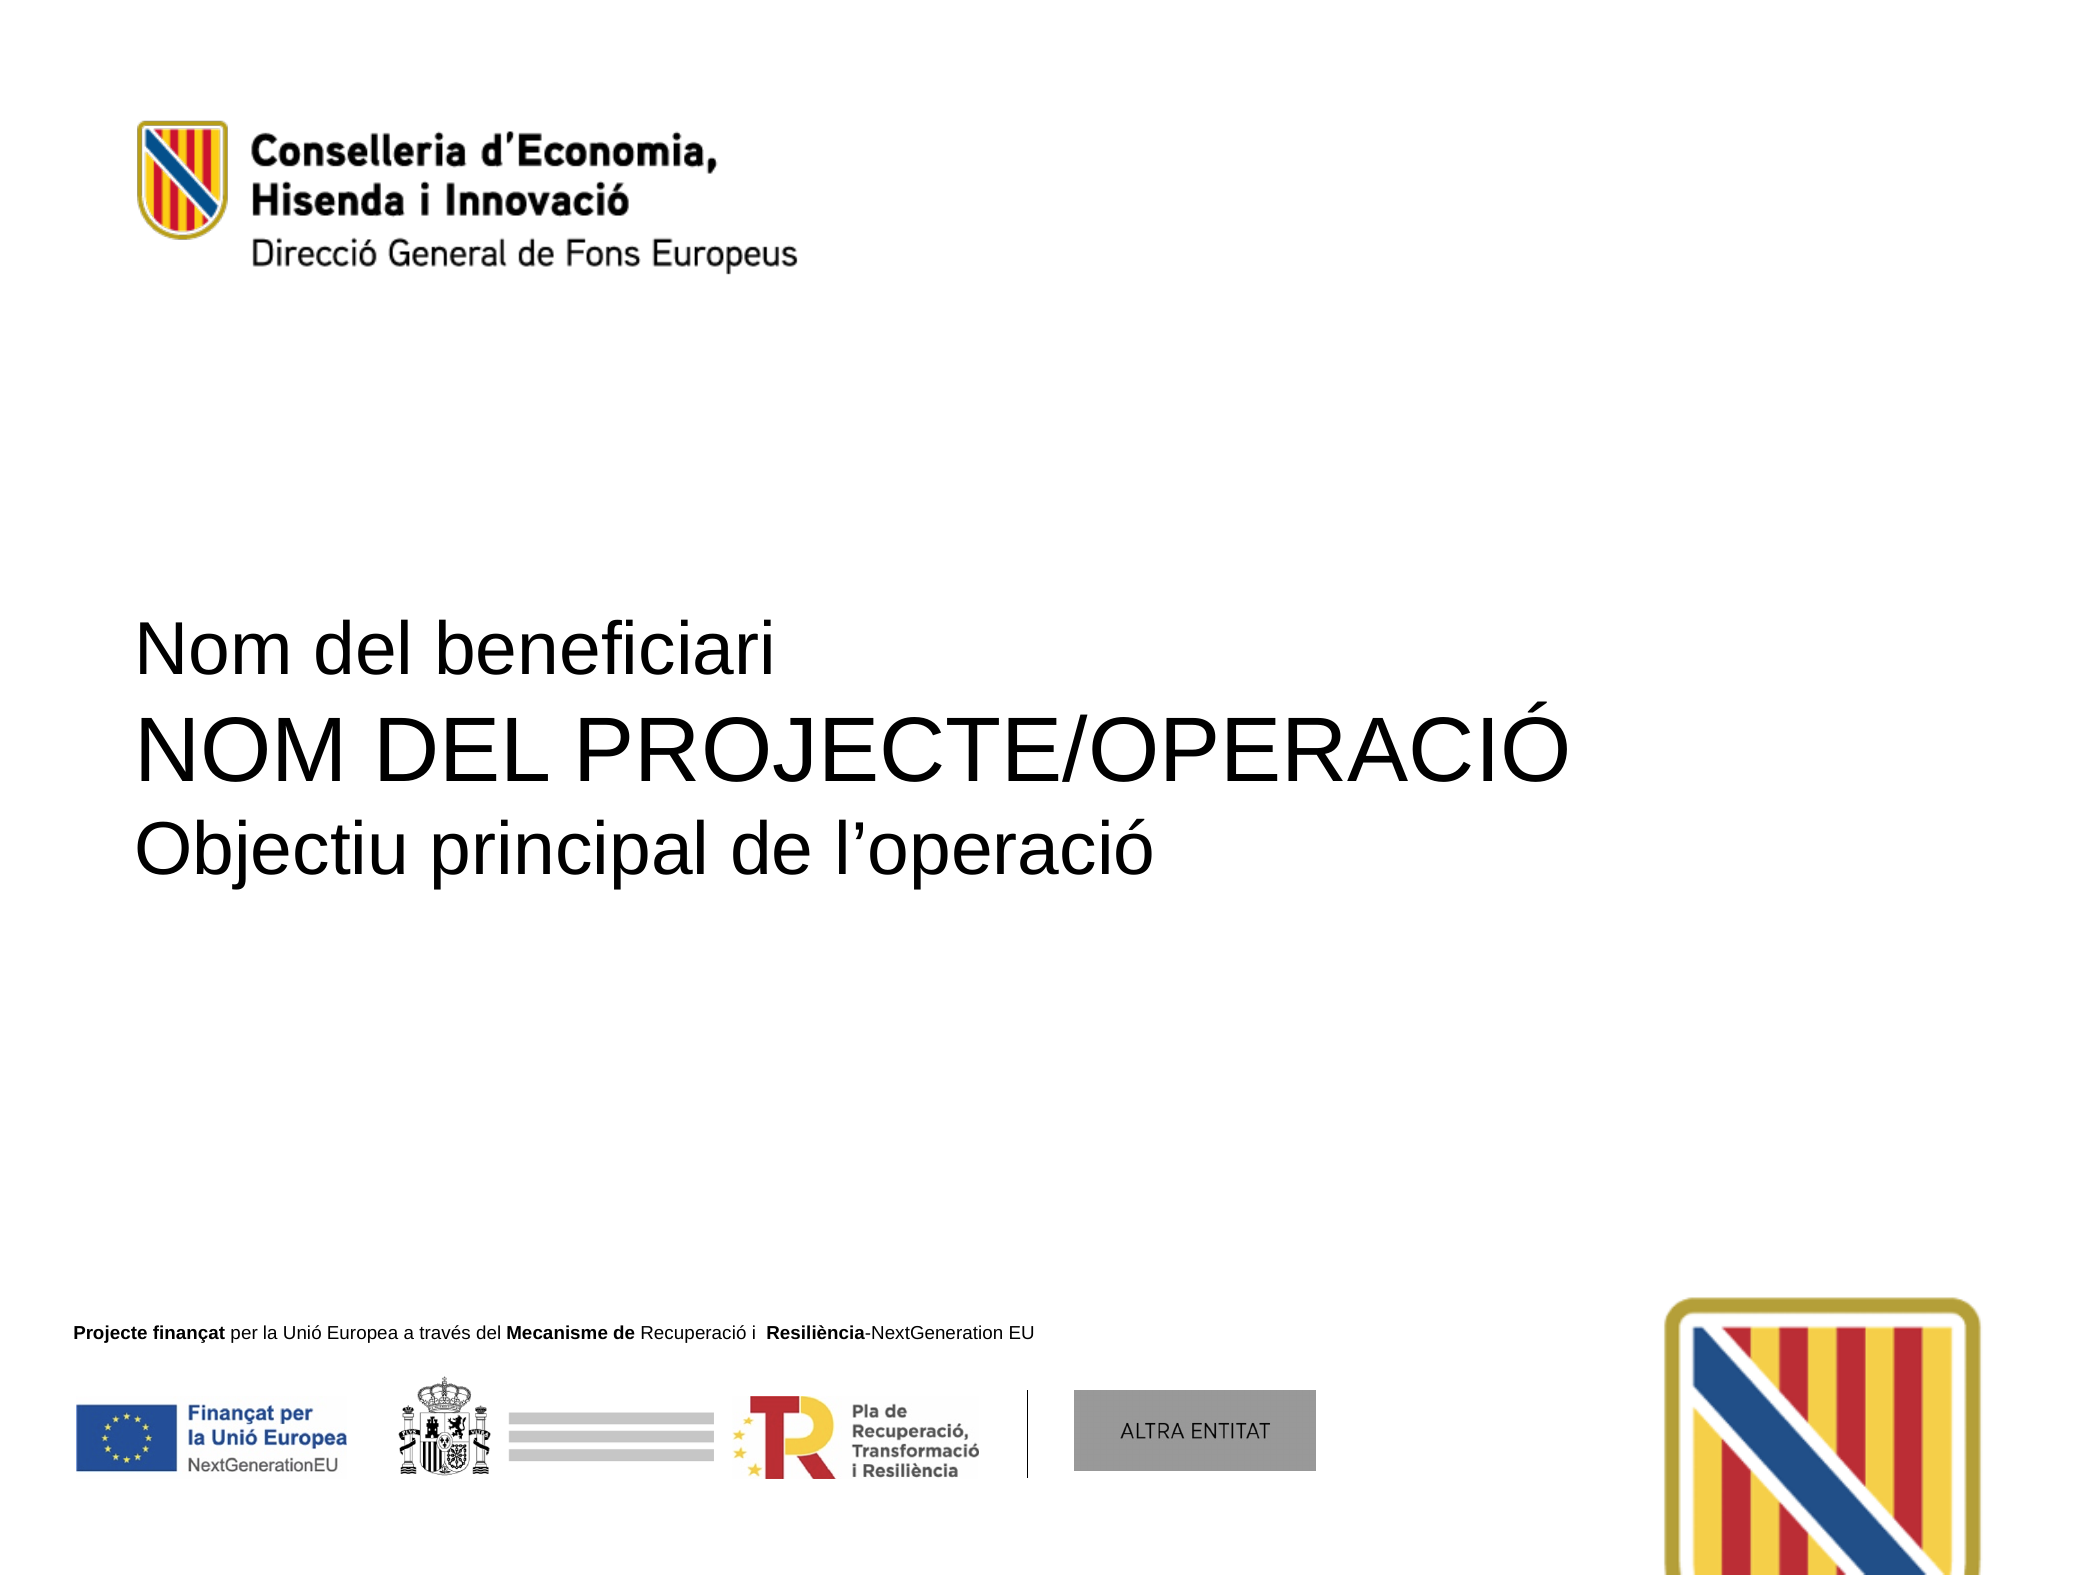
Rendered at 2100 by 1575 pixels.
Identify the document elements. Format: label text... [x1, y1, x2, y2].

picture [58, 1391, 1012, 1501]
picture [1521, 1244, 2042, 1575]
text_box Nom del beneficiari NOM DEL PROJECTE/OPERACIÓ Objectiu principal de l’operació [119, 591, 1806, 900]
text_box Projecte finançat per la Unió Europea a través del Mecanisme de Recuperació i Resiliència-NextGeneration EU [58, 1313, 1498, 1391]
picture [0, 0, 1012, 661]
picture [1074, 1390, 1316, 1471]
